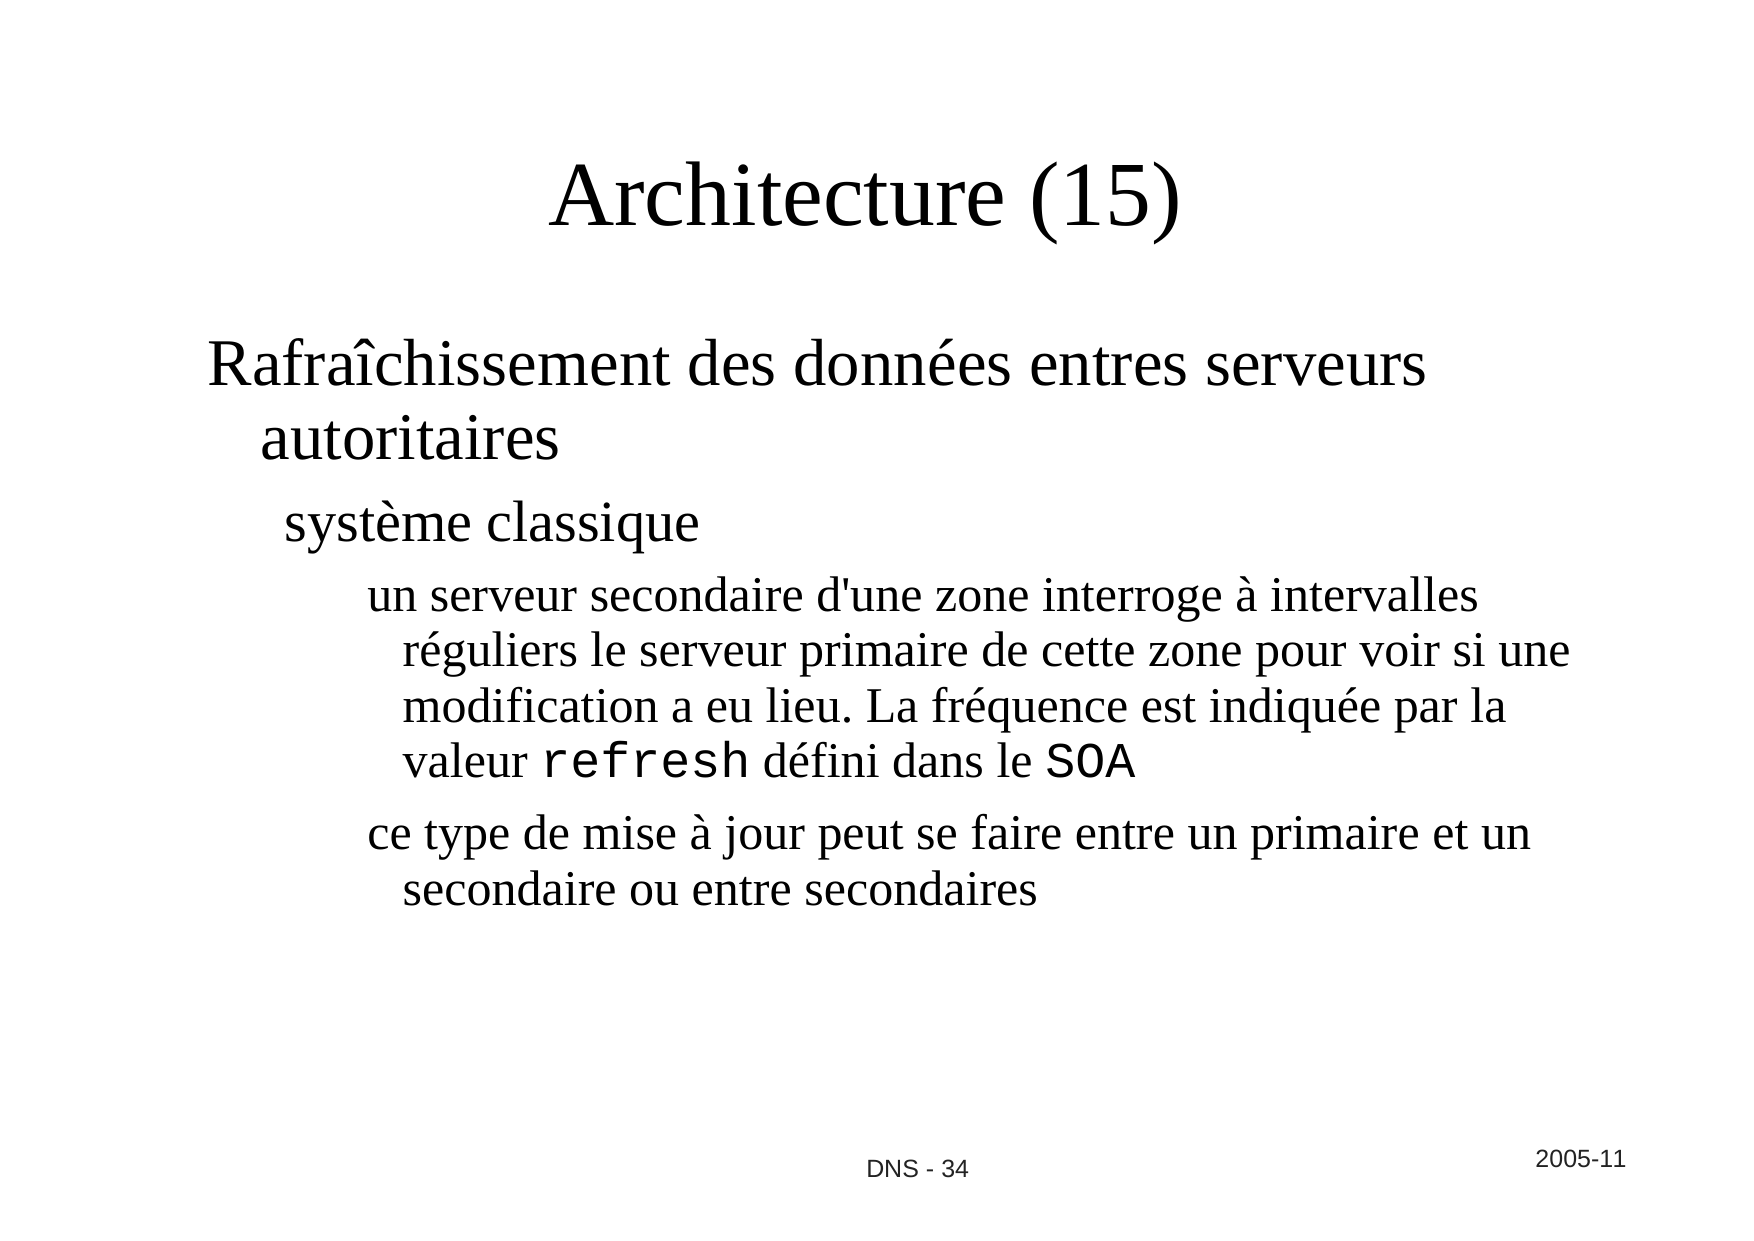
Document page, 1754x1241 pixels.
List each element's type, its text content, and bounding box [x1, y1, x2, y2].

title Architecture (15) [187, 109, 1545, 280]
list Rafraîchissement des données entres serveurs autoritaires système classique un serveur secondaire d'une zone interroge à intervalles réguliers le serveur primaire de cette zone pour voir si une modification a eu lieu. La fréquence est indiquée par la valeur refresh défini dans le SOA ce type de mise à jour peut se faire entre un primaire et un secondaire ou entre secondaires [174, 318, 1634, 970]
